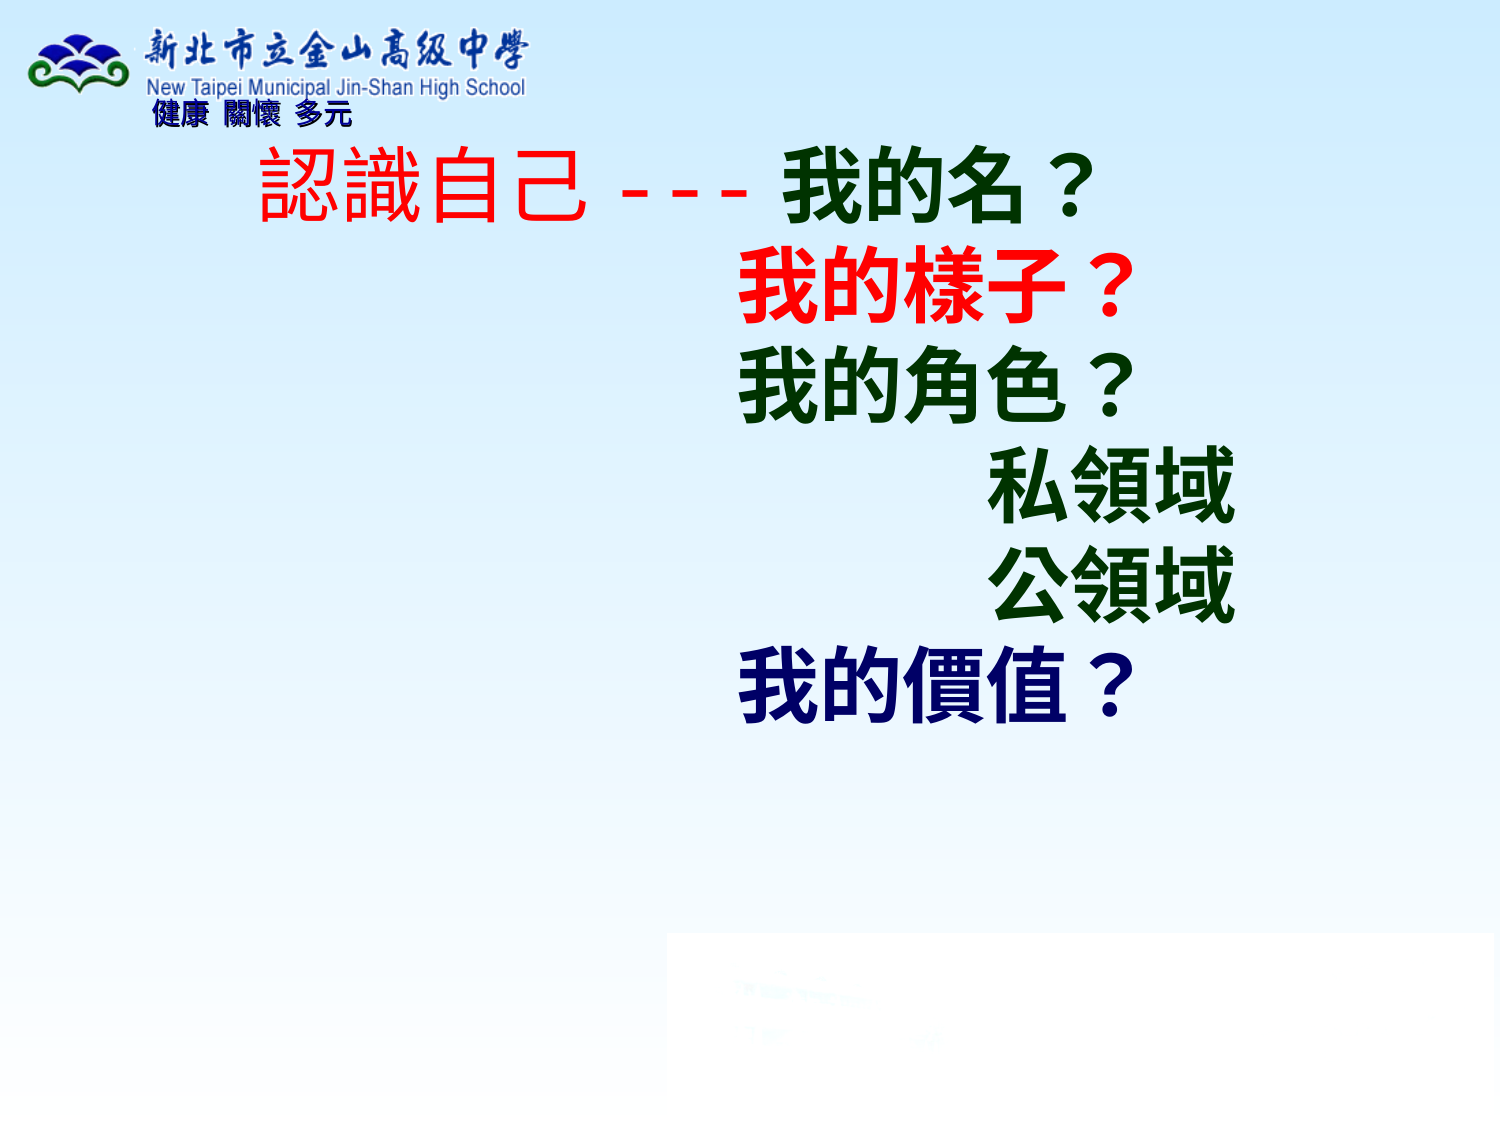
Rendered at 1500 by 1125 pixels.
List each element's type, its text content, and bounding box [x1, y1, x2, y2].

text_box 認識自己---我的名？ 我的樣子？ 我的角色？ 私領域 公領域 我的價值？ [242, 125, 1306, 841]
